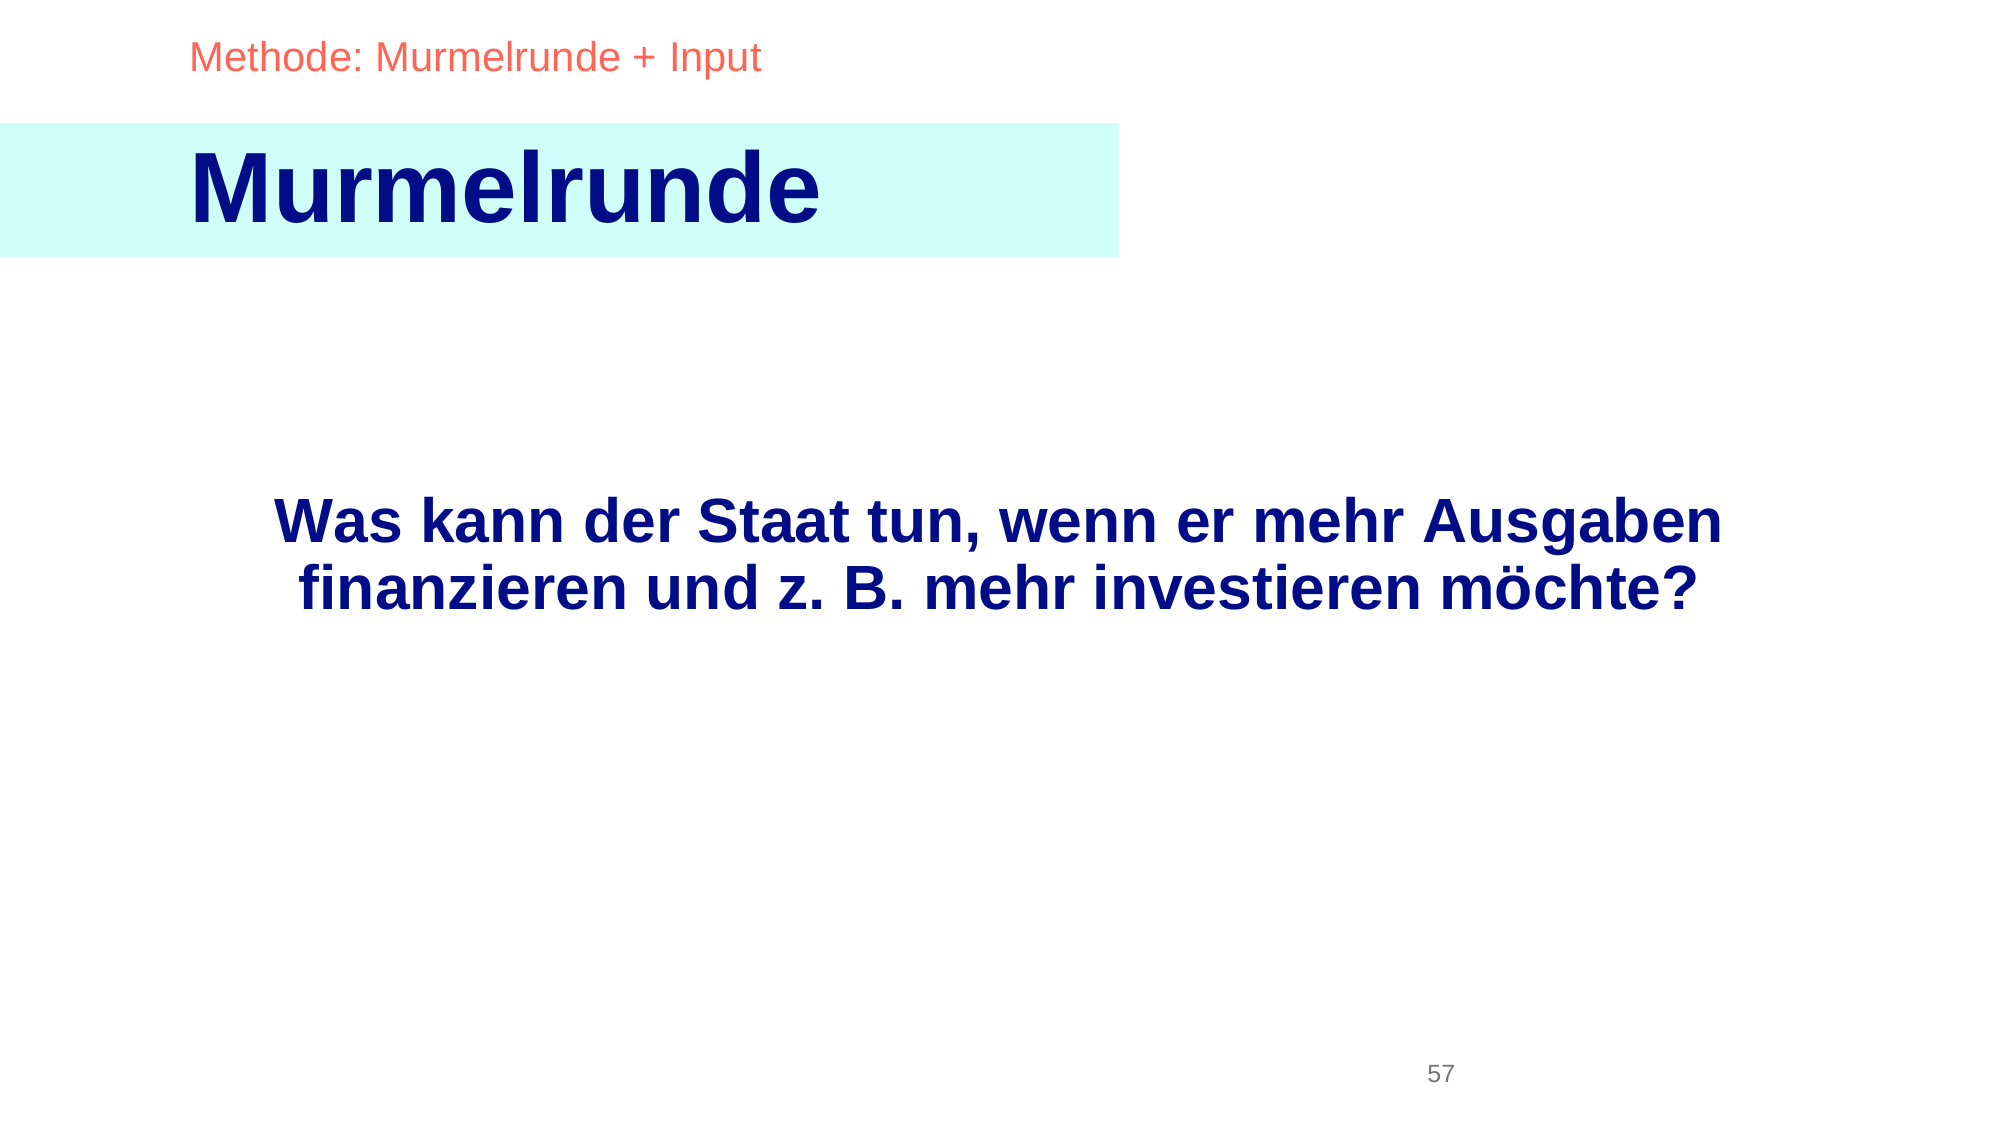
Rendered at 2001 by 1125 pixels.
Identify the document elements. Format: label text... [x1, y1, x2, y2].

list Was kann der Staat tun, wenn er mehr Ausgaben finanzieren und z. B. mehr investieren möchte? [137, 480, 1863, 645]
list Murmelrunde [137, 129, 1093, 258]
list Methode: Murmelrunde + Input [137, 27, 1119, 107]
